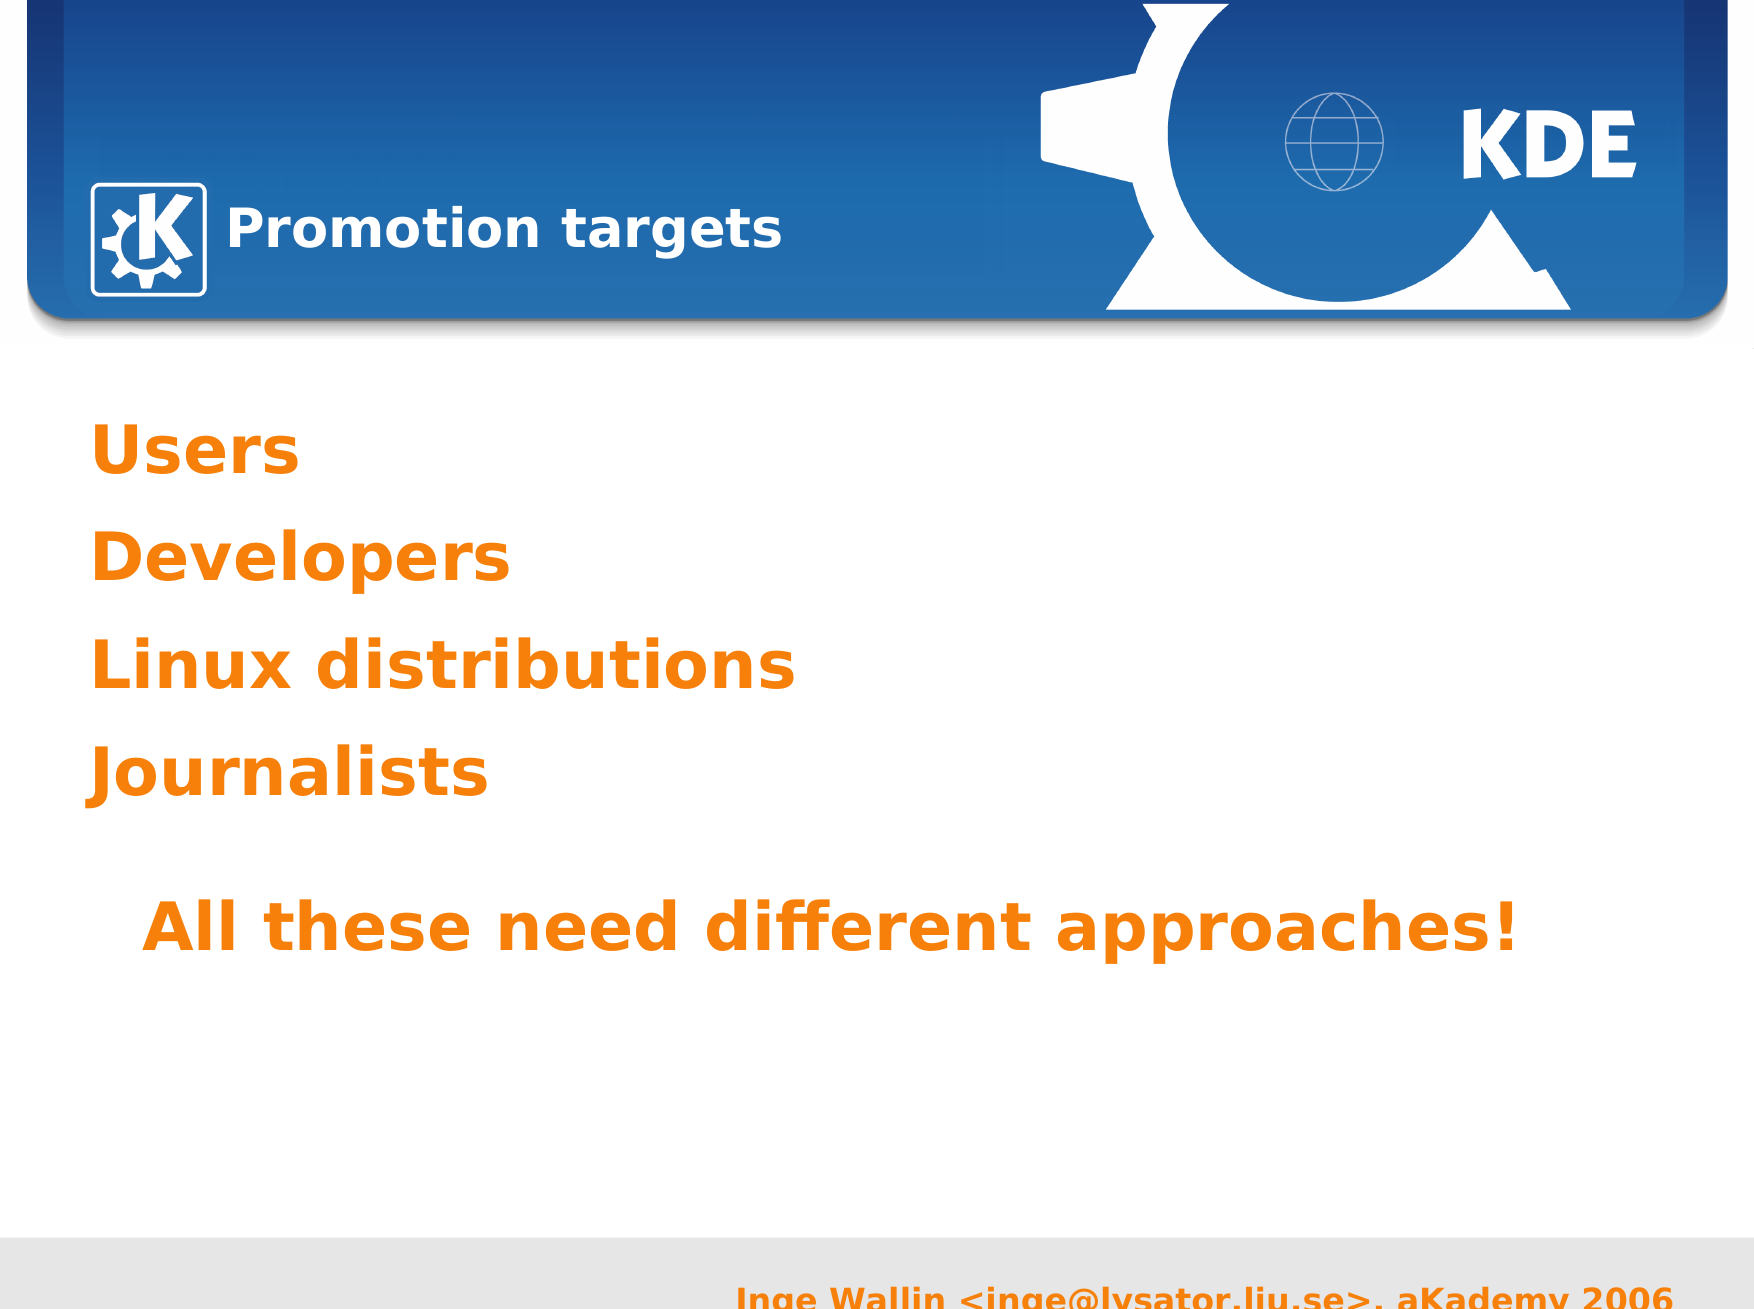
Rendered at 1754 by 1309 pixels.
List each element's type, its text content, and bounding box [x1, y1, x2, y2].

list Users Developers Linux distributions Journalists All these need different approaches! [71, 411, 1651, 1163]
picture [0, 0, 1754, 349]
title Promotion targets [225, 187, 1126, 271]
